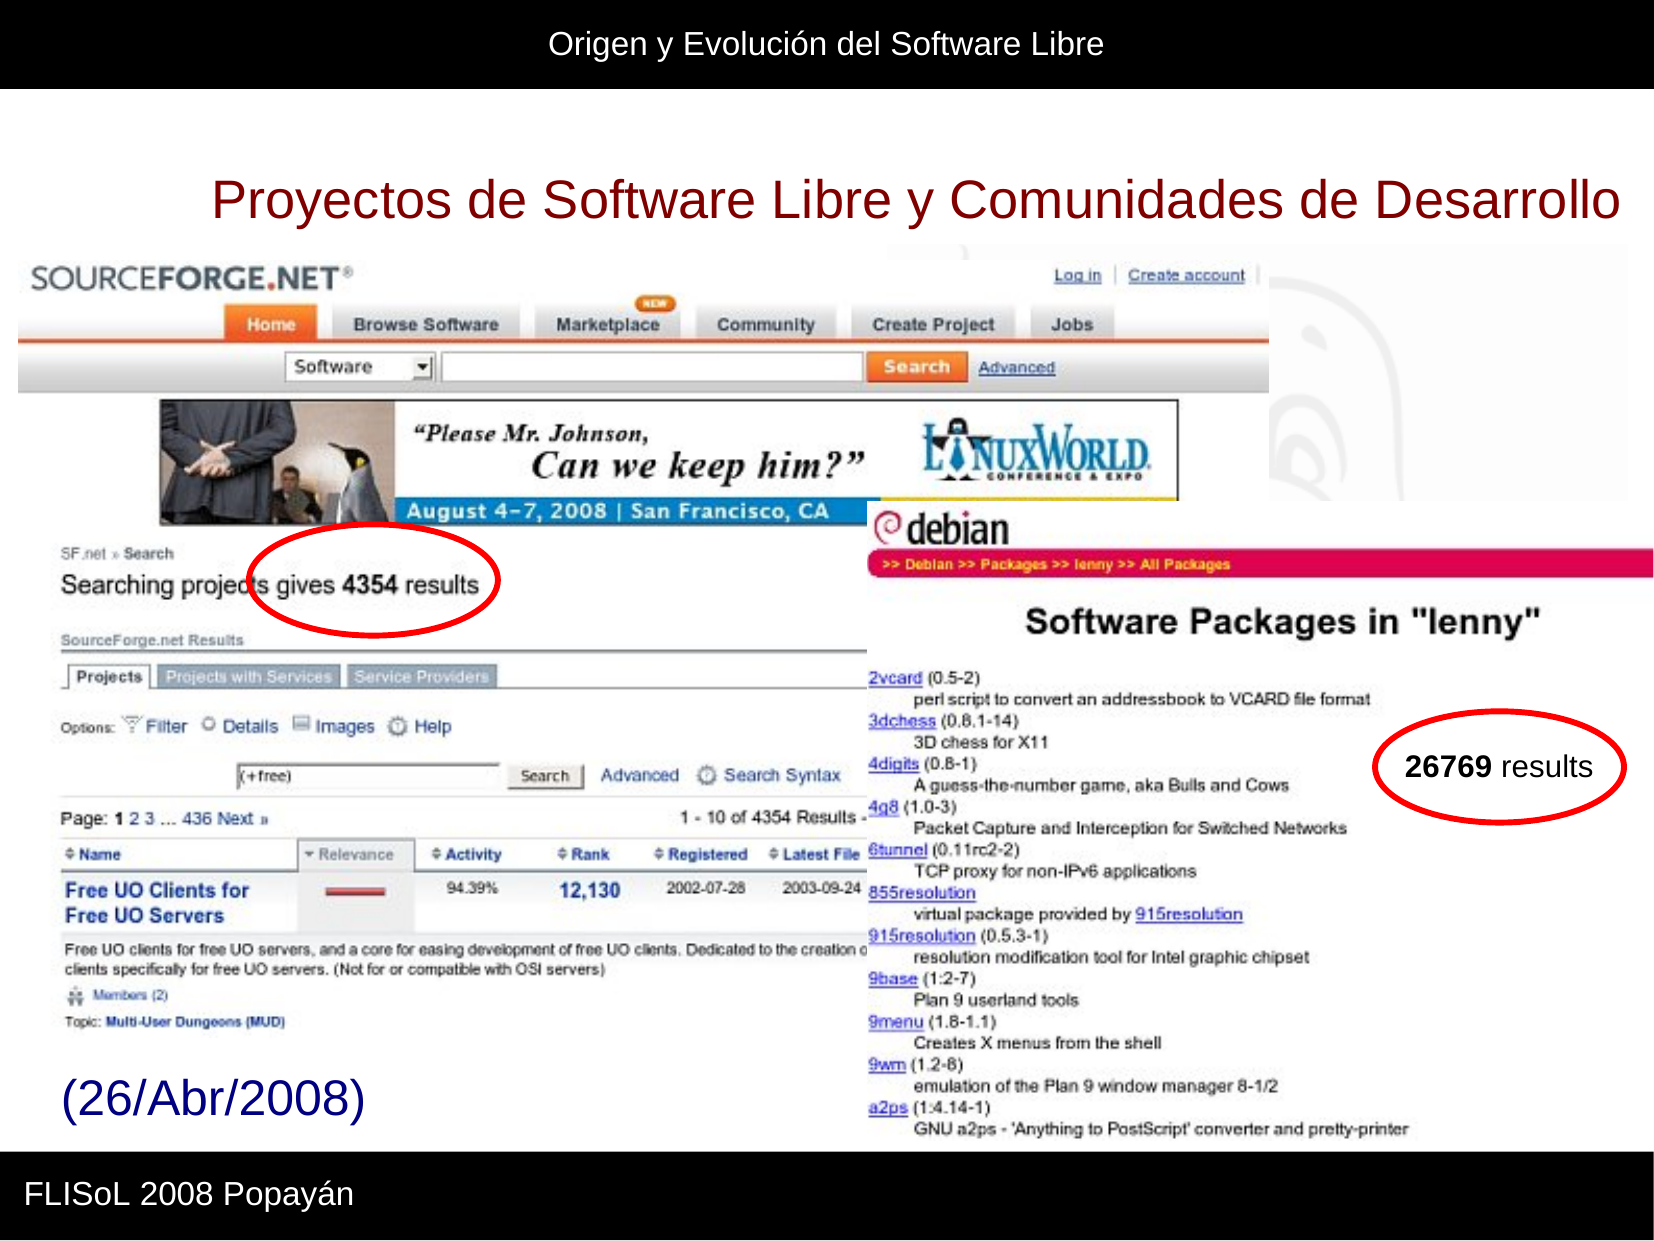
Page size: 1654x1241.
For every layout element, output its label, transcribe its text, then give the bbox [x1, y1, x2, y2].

title Proyectos de Software Libre y Comunidades de Desarrollo [147, 147, 1625, 252]
text_box (26/Abr/2008) [60, 1069, 361, 1126]
picture [18, 244, 1654, 1141]
text_box 26769 results [1375, 711, 1625, 823]
